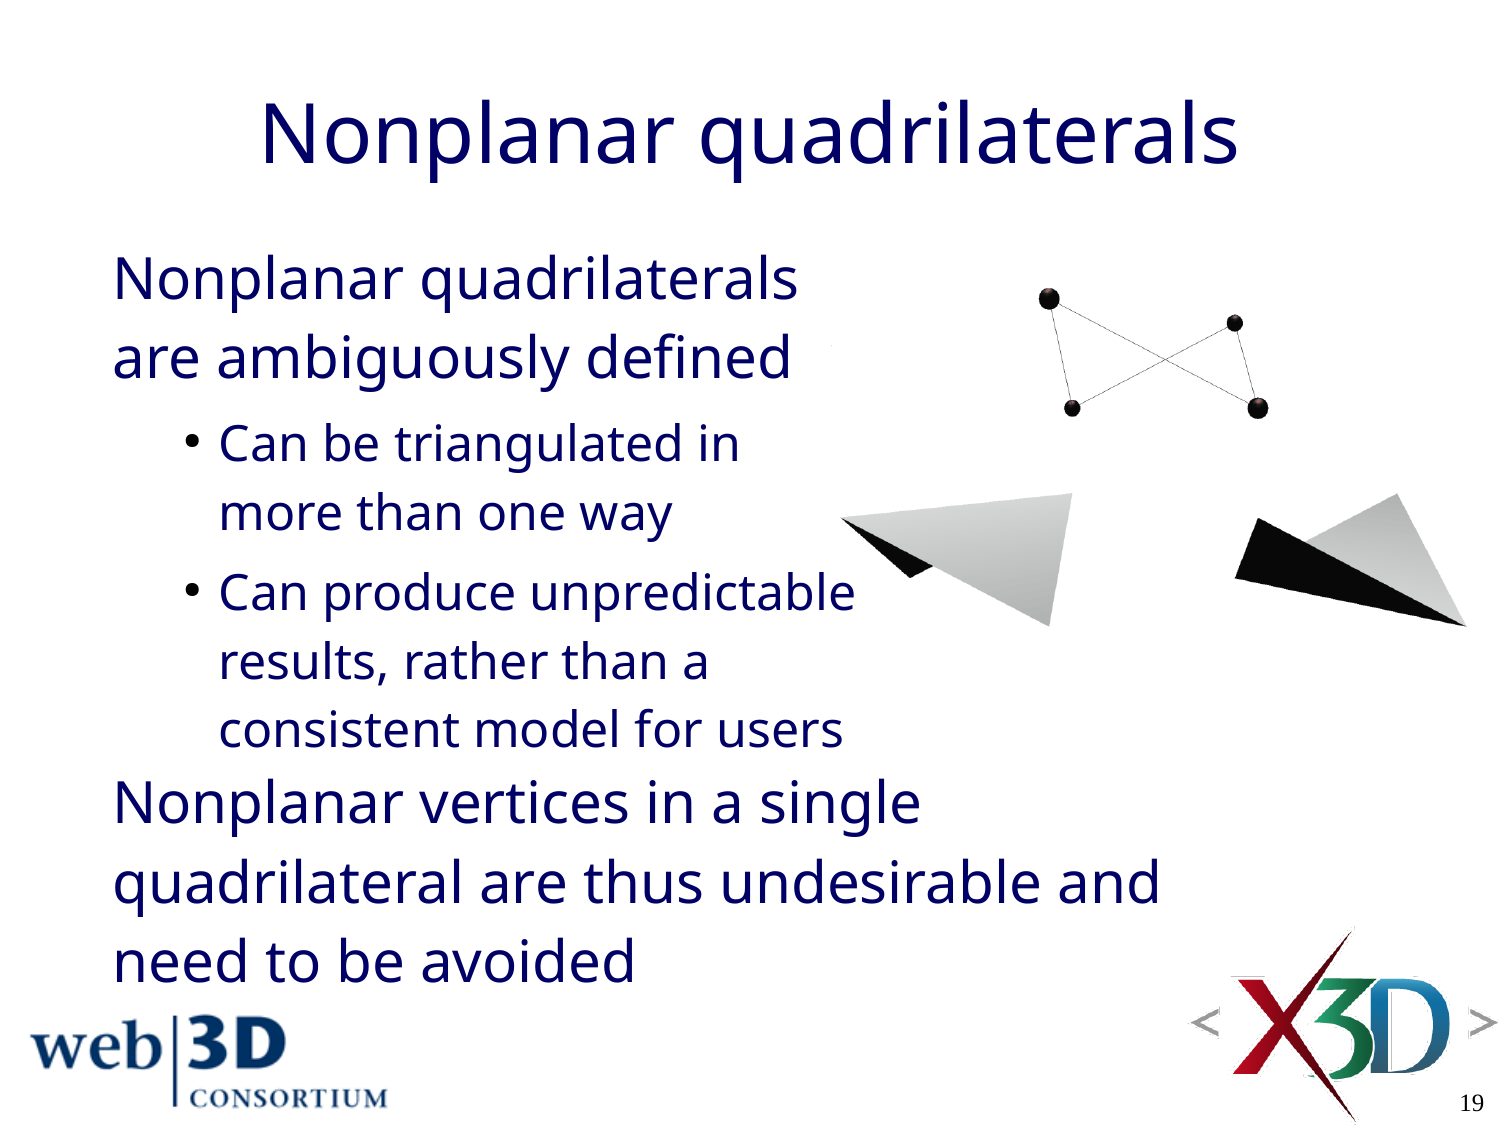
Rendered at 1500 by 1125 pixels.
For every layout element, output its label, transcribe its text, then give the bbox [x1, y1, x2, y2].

picture [12, 998, 413, 1118]
list Nonplanar vertices in a single quadrilateral are thus undesirable and need to be avoided [112, 761, 1276, 981]
list Nonplanar quadrilaterals are ambiguously defined Can be triangulated in more than one way Can produce unpredictable results, rather than a consistent model for users [112, 237, 863, 751]
picture [863, 260, 1484, 654]
title Nonplanar quadrilaterals [112, 37, 1388, 226]
picture [1187, 926, 1500, 1125]
